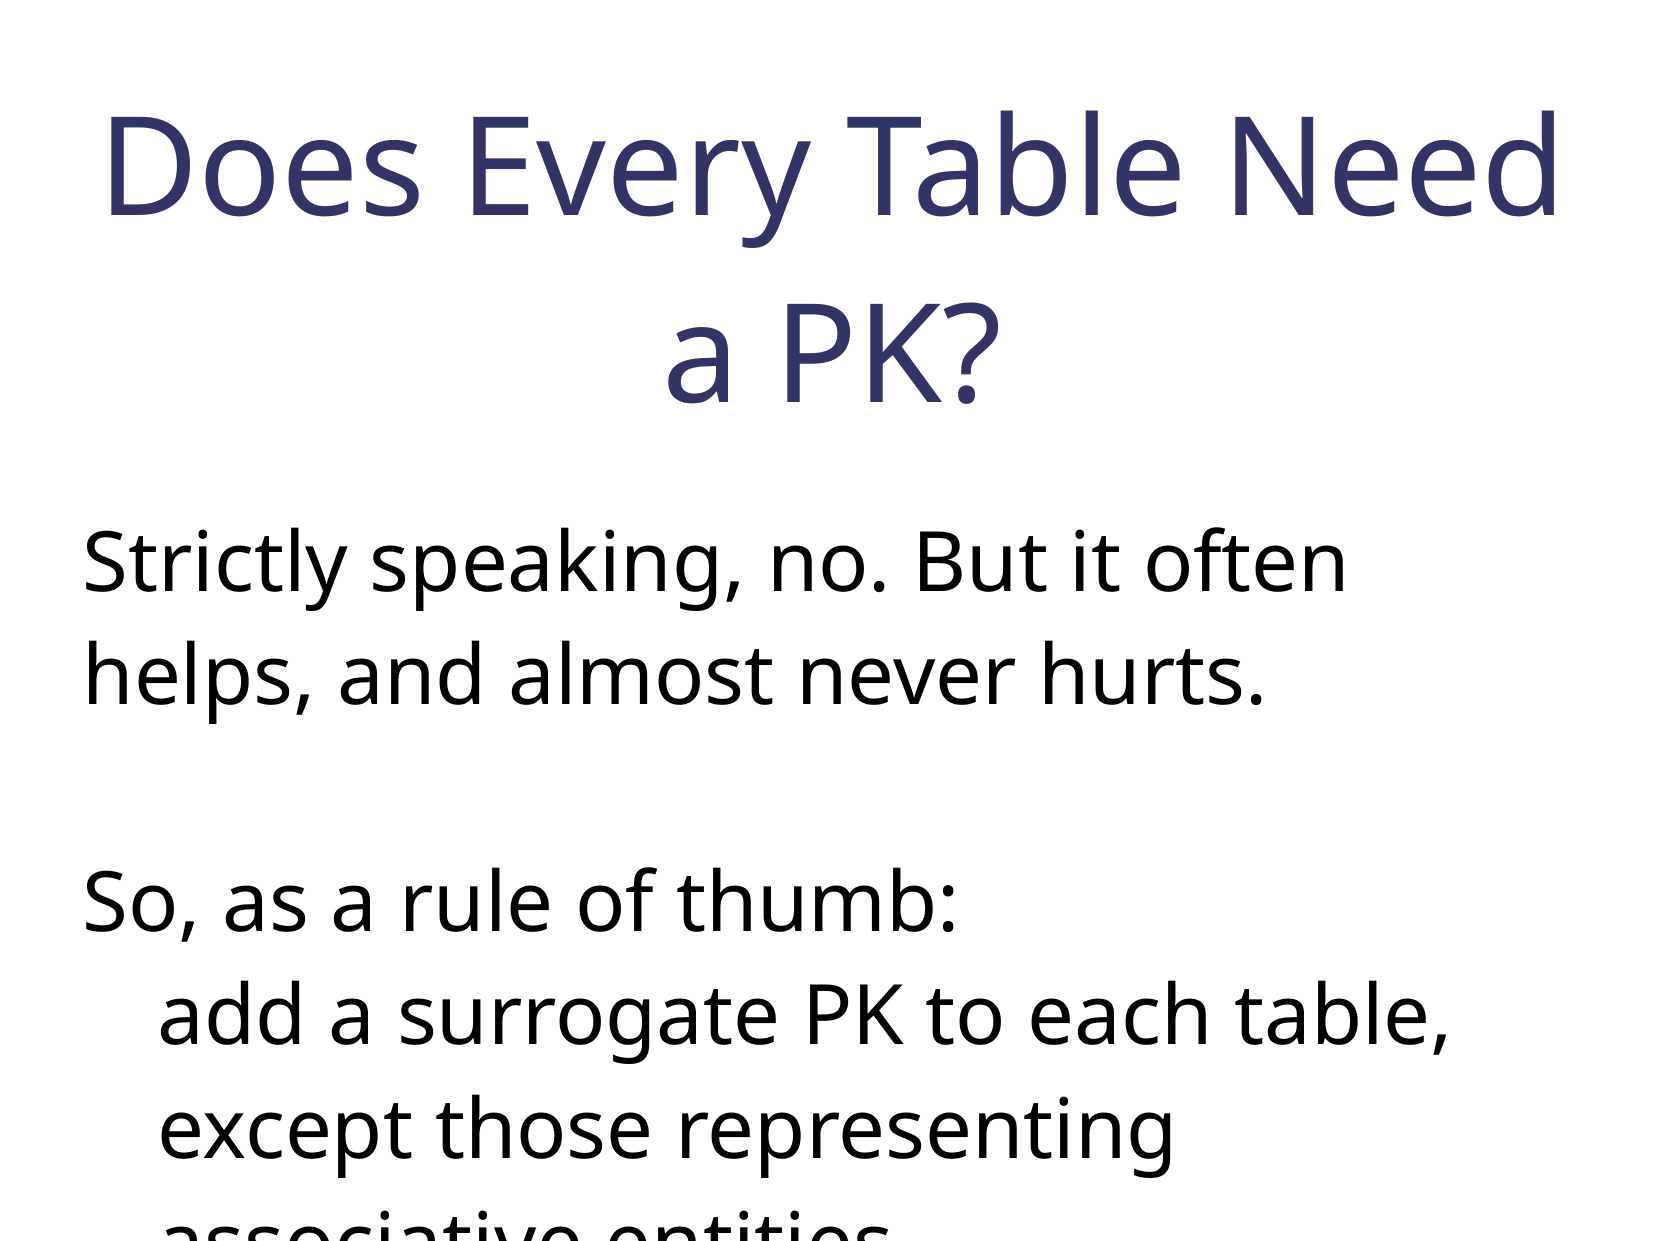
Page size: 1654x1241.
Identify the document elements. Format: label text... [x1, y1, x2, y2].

subtitle Strictly speaking, no. But it often helps, and almost never hurts. So, as a rule of thumb: add a surrogate PK to each table, except those representing associative entities. [82, 501, 1571, 1211]
title Does Every Table Need a PK? [88, 88, 1577, 423]
